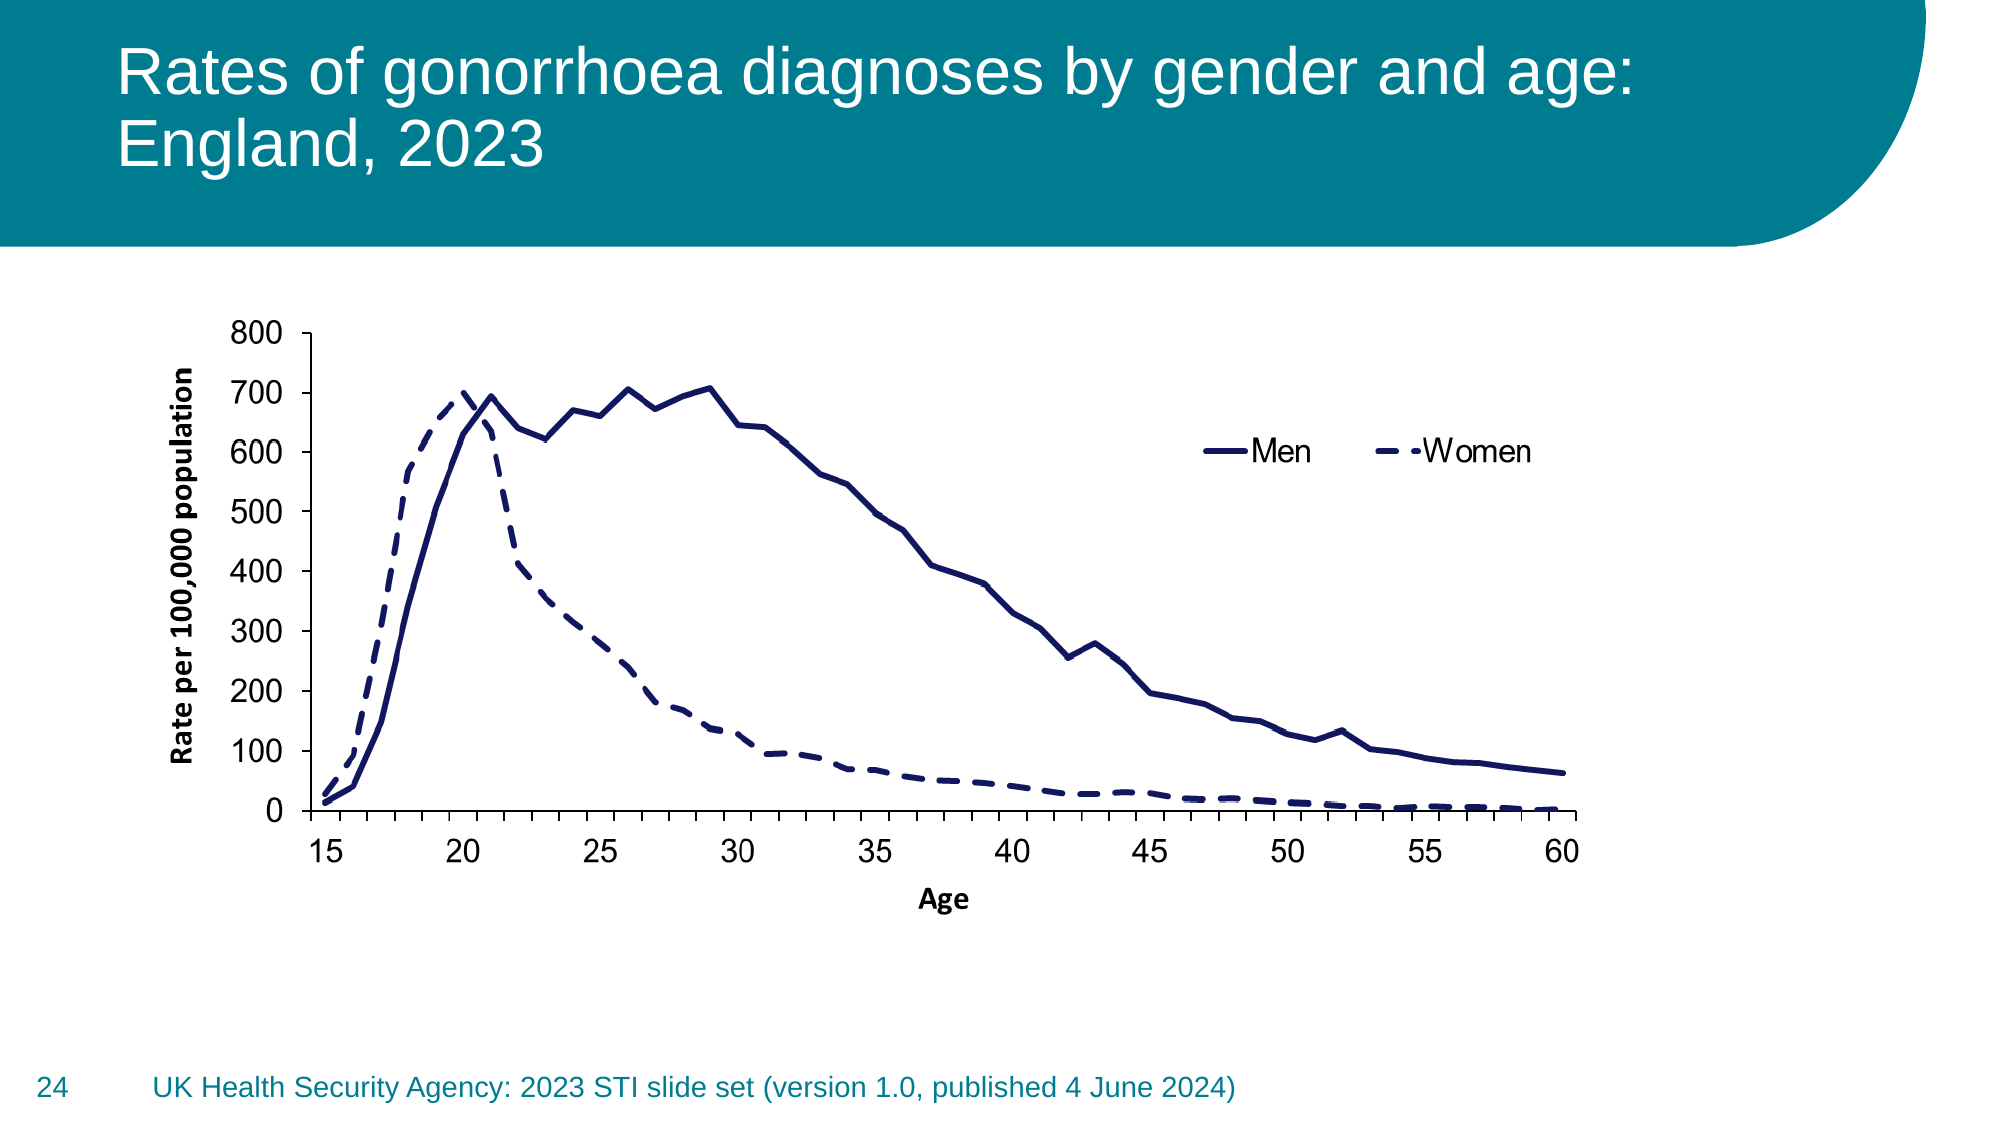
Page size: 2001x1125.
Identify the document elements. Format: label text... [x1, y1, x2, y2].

picture [156, 299, 1619, 947]
text_box [21, 1056, 120, 1117]
text_box UK Health Security Agency: 2023 STI slide set (version 1.0, published 4 June 2024) [137, 1056, 1780, 1116]
title Rates of gonorrhoea diagnoses by gender and age: England, 2023 [101, 29, 1747, 189]
